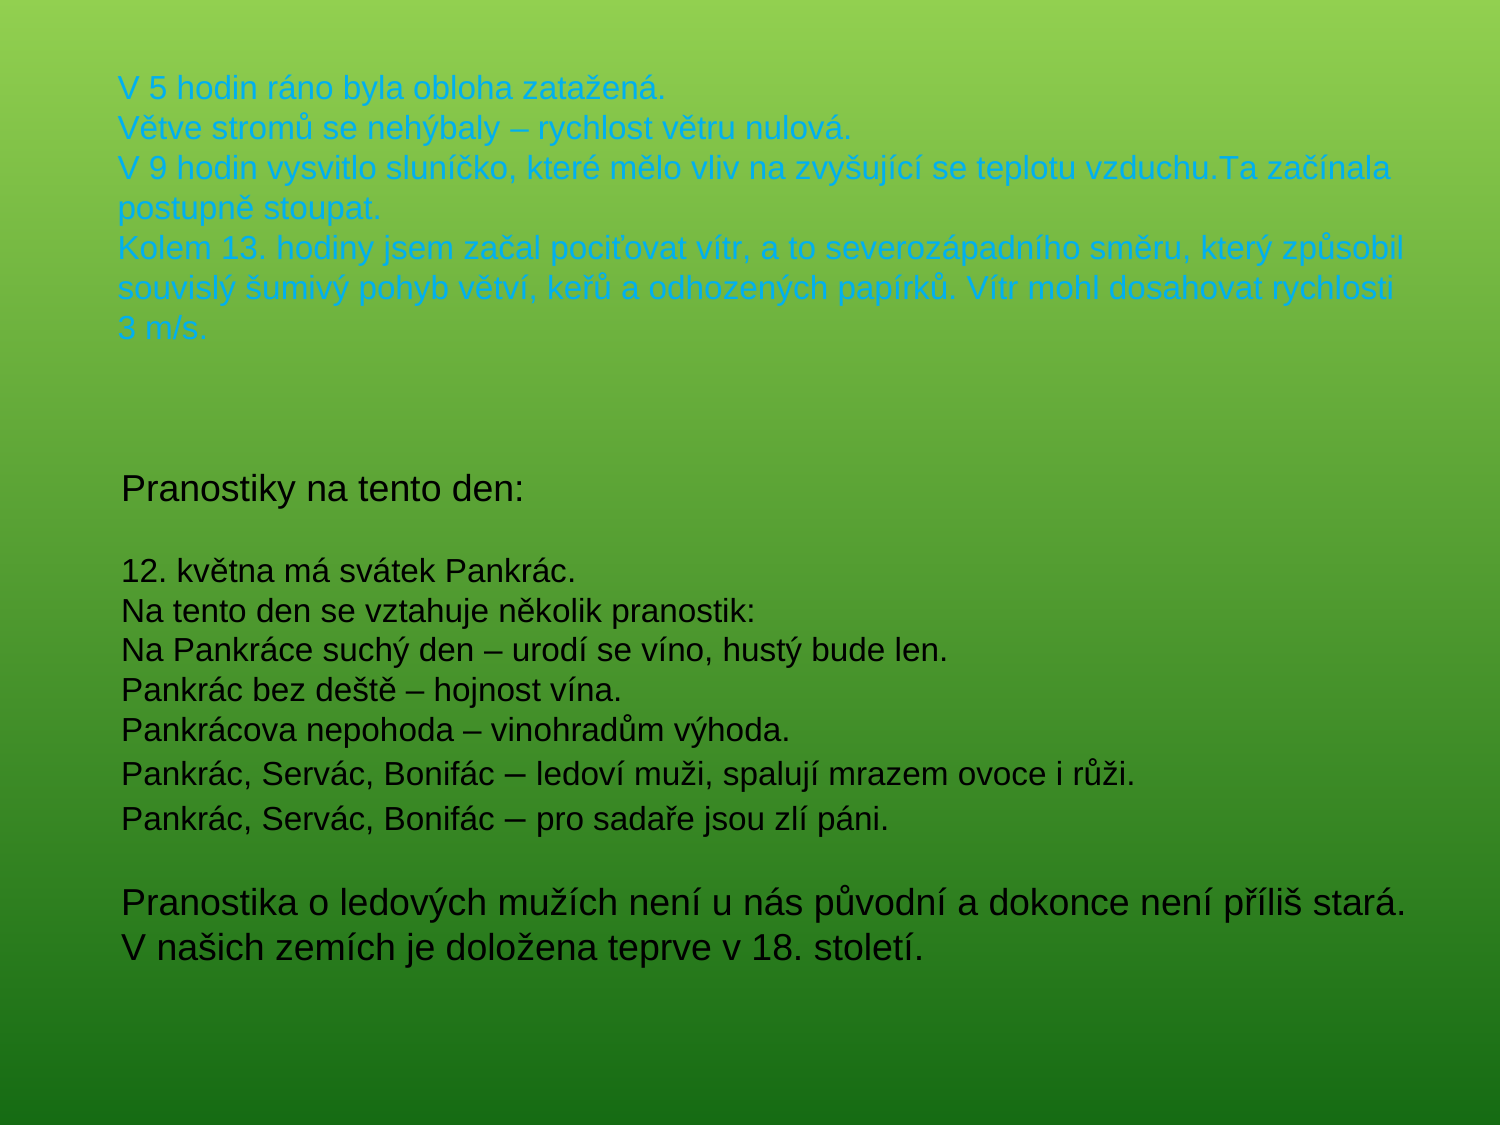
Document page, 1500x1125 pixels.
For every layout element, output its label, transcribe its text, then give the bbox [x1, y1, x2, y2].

text_box Pranostiky na tento den: 12. května má svátek Pankrác. Na tento den se vztahuje několik pranostik: Na Pankráce suchý den – urodí se víno, hustý bude len. Pankrác bez deště – hojnost vína. Pankrácova nepohoda – vinohradům výhoda. Pankrác, Servác, Bonifác – ledoví muži, spalují mrazem ovoce i růži. Pankrác, Servác, Bonifác – pro sadaře jsou zlí páni. Pranostika o ledových mužích není u nás původní a dokonce není příliš stará. V našich zemích je doložena teprve v 18. století. [106, 456, 1423, 977]
text_box V 5 hodin ráno byla obloha zatažená. Větve stromů se nehýbaly – rychlost větru nulová. V 9 hodin vysvitlo sluníčko, které mělo vliv na zvyšující se teplotu vzduchu.Ta začínala postupně stoupat. Kolem 13. hodiny jsem začal pociťovat vítr, a to severozápadního směru, který způsobil souvislý šumivý pohyb větví, keřů a odhozených papírků. Vítr mohl dosahovat rychlosti 3 m/s. [102, 18, 1422, 354]
